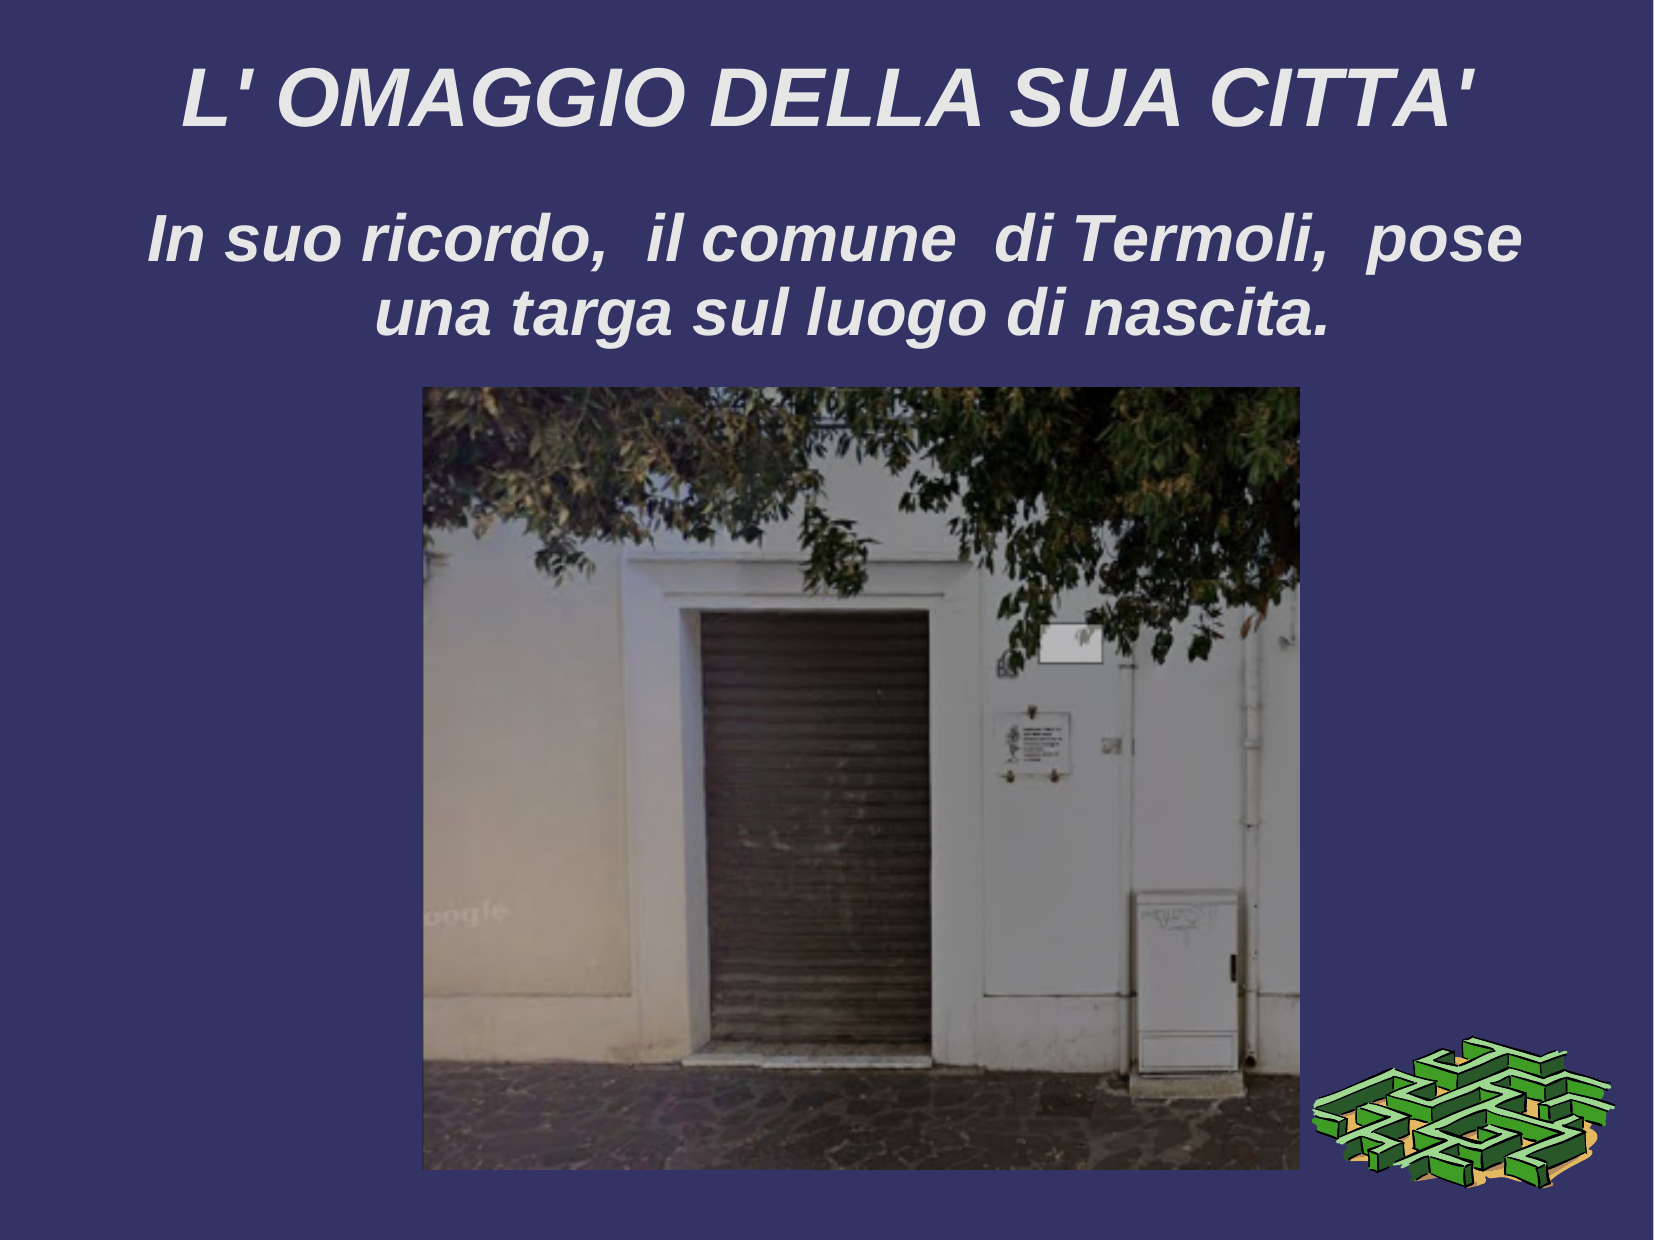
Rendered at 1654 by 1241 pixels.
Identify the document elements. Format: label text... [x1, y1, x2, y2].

title In suo ricordo, il comune di Termoli, pose una targa sul luogo di nascita. [129, 196, 1542, 355]
title L' OMAGGIO DELLA SUA CITTA' [121, 19, 1534, 178]
picture [421, 387, 1300, 1170]
title [111, 184, 1524, 343]
